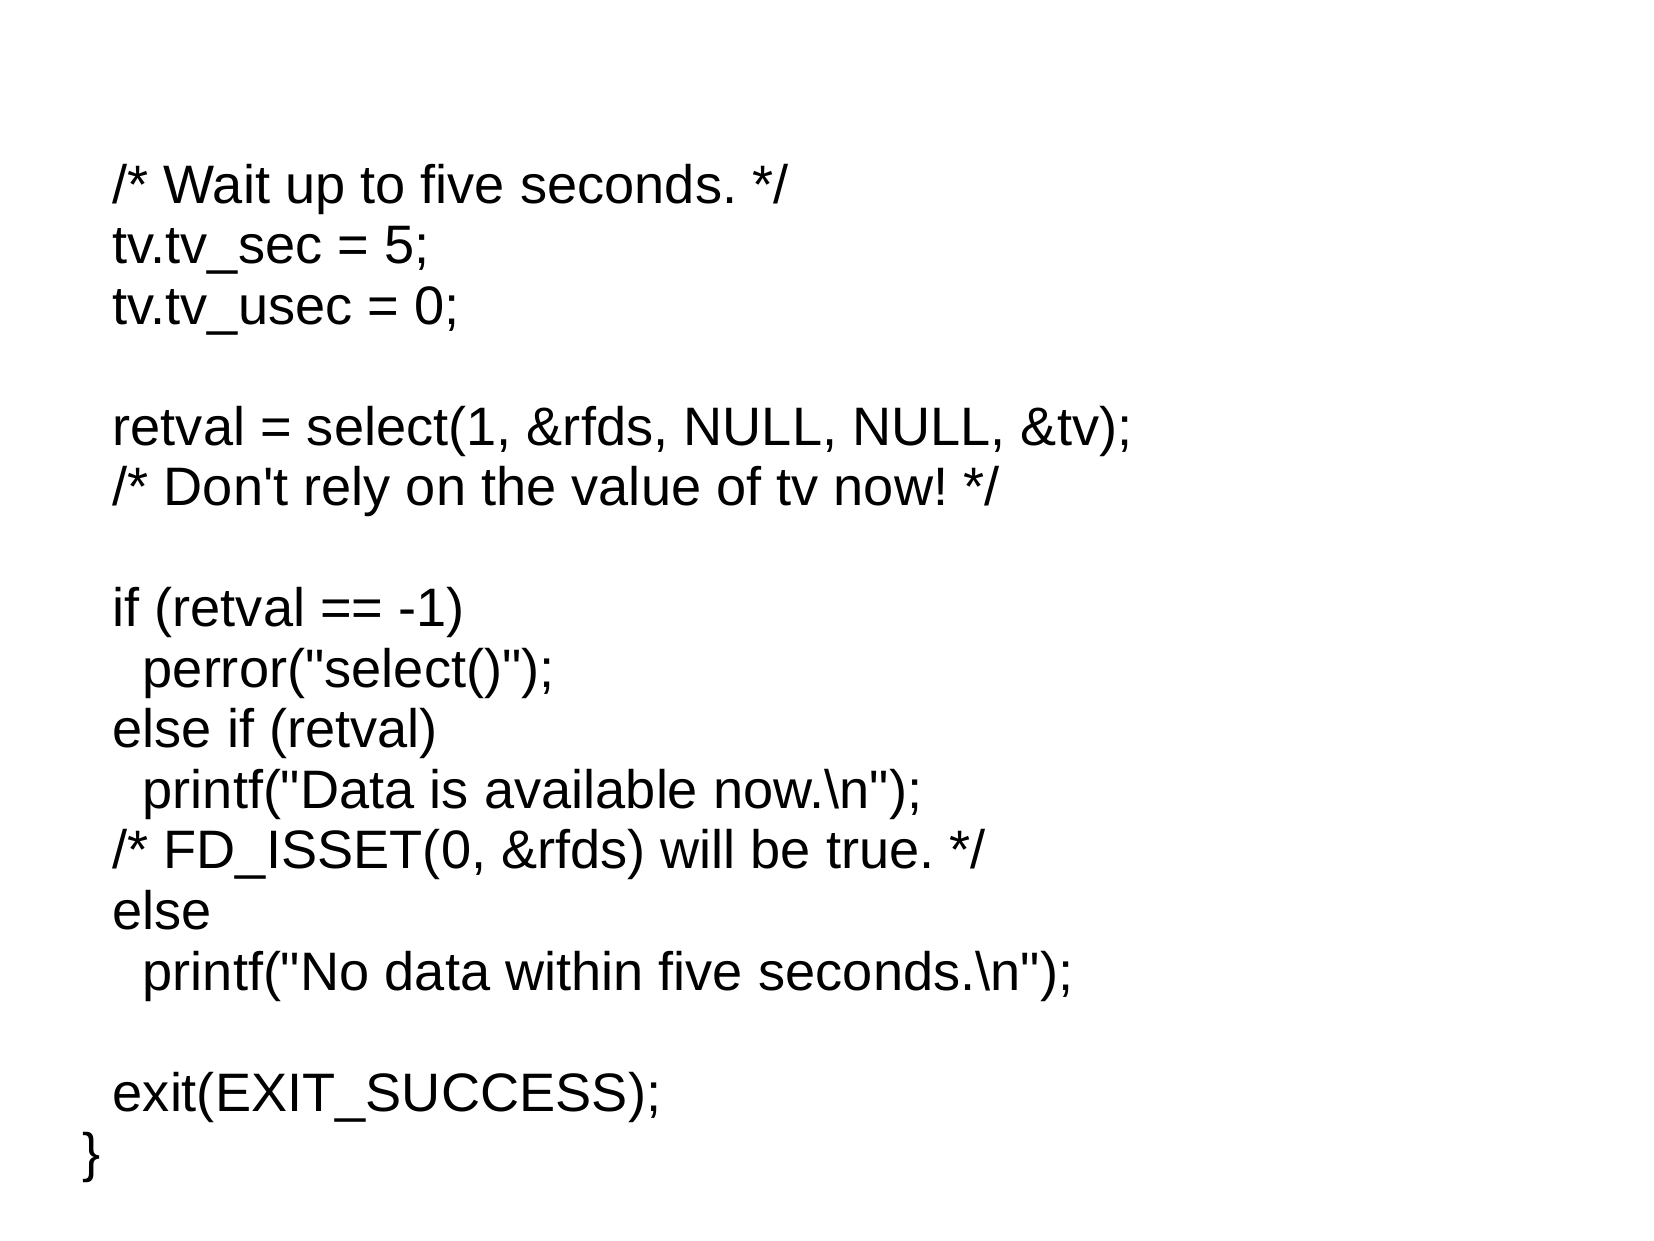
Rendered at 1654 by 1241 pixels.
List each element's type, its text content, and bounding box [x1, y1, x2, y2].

text_box /* Wait up to five seconds. */ tv.tv_sec = 5; tv.tv_usec = 0; retval = select(1, &rfds, NULL, NULL, &tv); /* Don't rely on the value of tv now! */ if (retval == -1) perror("select()"); else if (retval) printf("Data is available now.\n"); /* FD_ISSET(0, &rfds) will be true. */ else printf("No data within five seconds.\n"); exit(EXIT_SUCCESS); } [82, 93, 1571, 1241]
